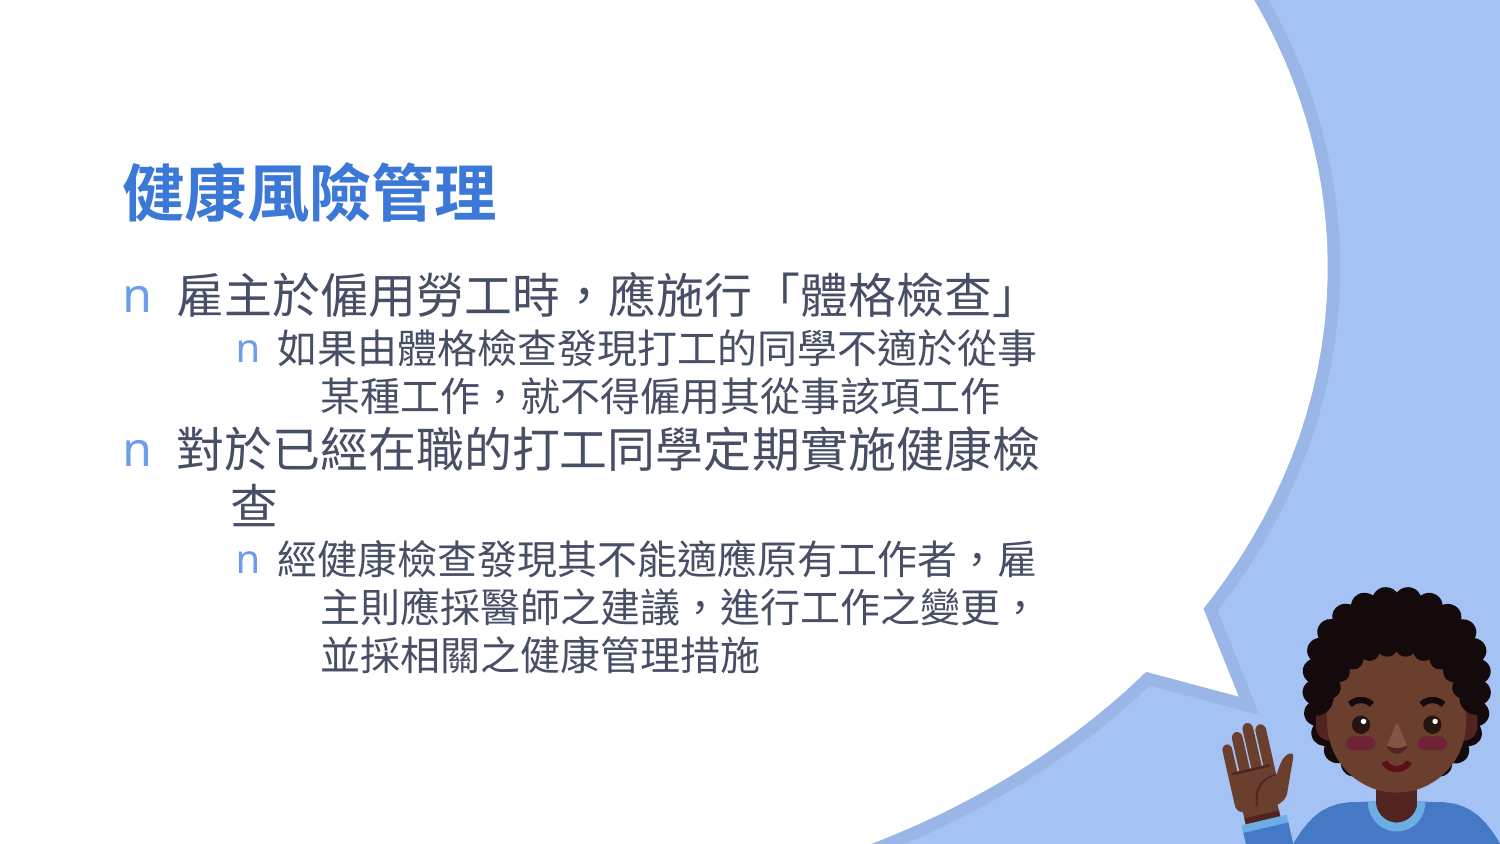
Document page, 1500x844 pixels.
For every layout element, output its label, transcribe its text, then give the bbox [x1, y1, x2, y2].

list 雇主於僱用勞工時，應施行「體格檢查」 如果由體格檢查發現打工的同學不適於從事某種工作，就不得僱用其從事該項工作 對於已經在職的打工同學定期實施健康檢查 經健康檢查發現其不能適應原有工作者，雇主則應採醫師之建議，進行工作之變更，並採相關之健康管理措施 [107, 250, 1087, 782]
text_box [1222, 587, 1500, 844]
title 健康風險管理 [107, 121, 1087, 244]
